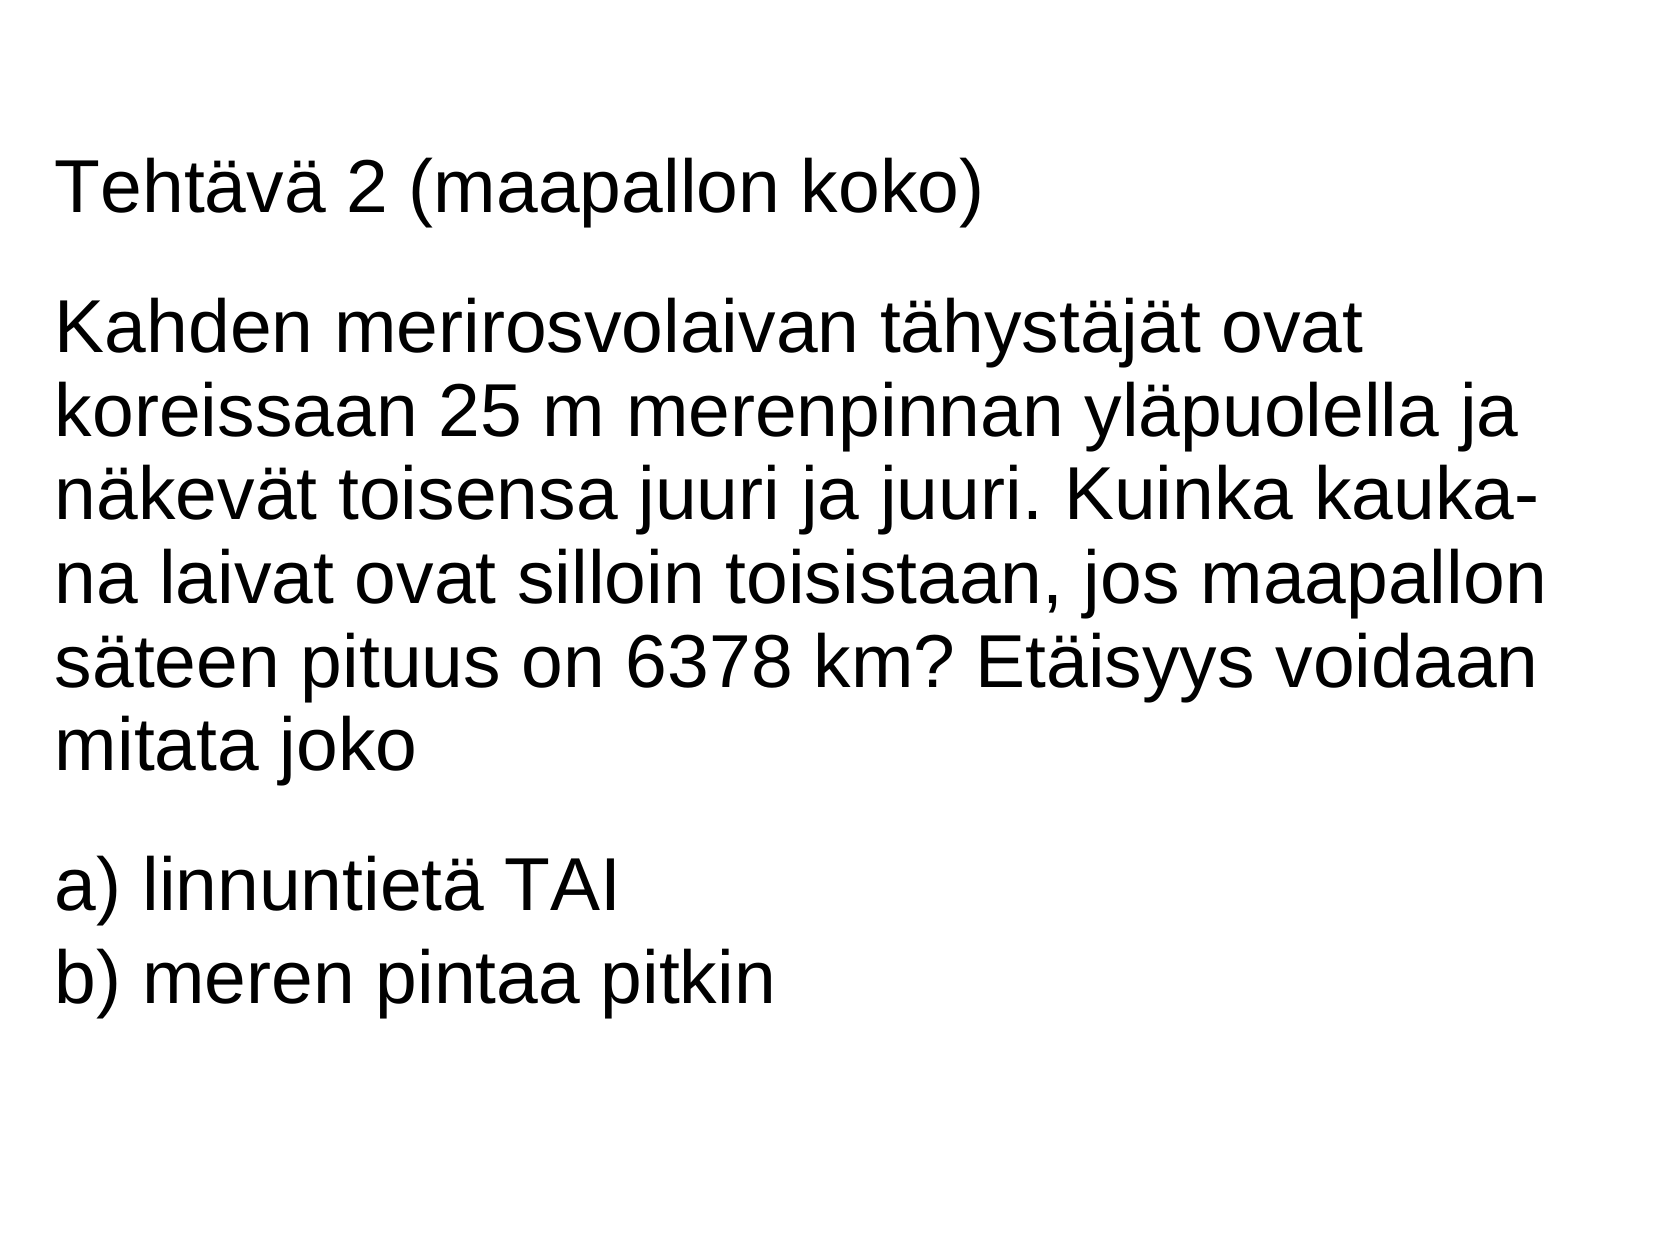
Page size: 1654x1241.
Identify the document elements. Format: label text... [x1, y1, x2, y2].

text_box Tehtävä 2 (maapallon koko) Kahden merirosvolaivan tähystäjät ovat koreissaan 25 m merenpinnan yläpuolella ja näkevät toisensa juuri ja juuri. Kuinka kauka-na laivat ovat silloin toisistaan, jos maapallon säteen pituus on 6378 km? Etäisyys voidaan mitata joko a) linnuntietä TAI b) meren pintaa pitkin [40, 116, 1583, 1068]
